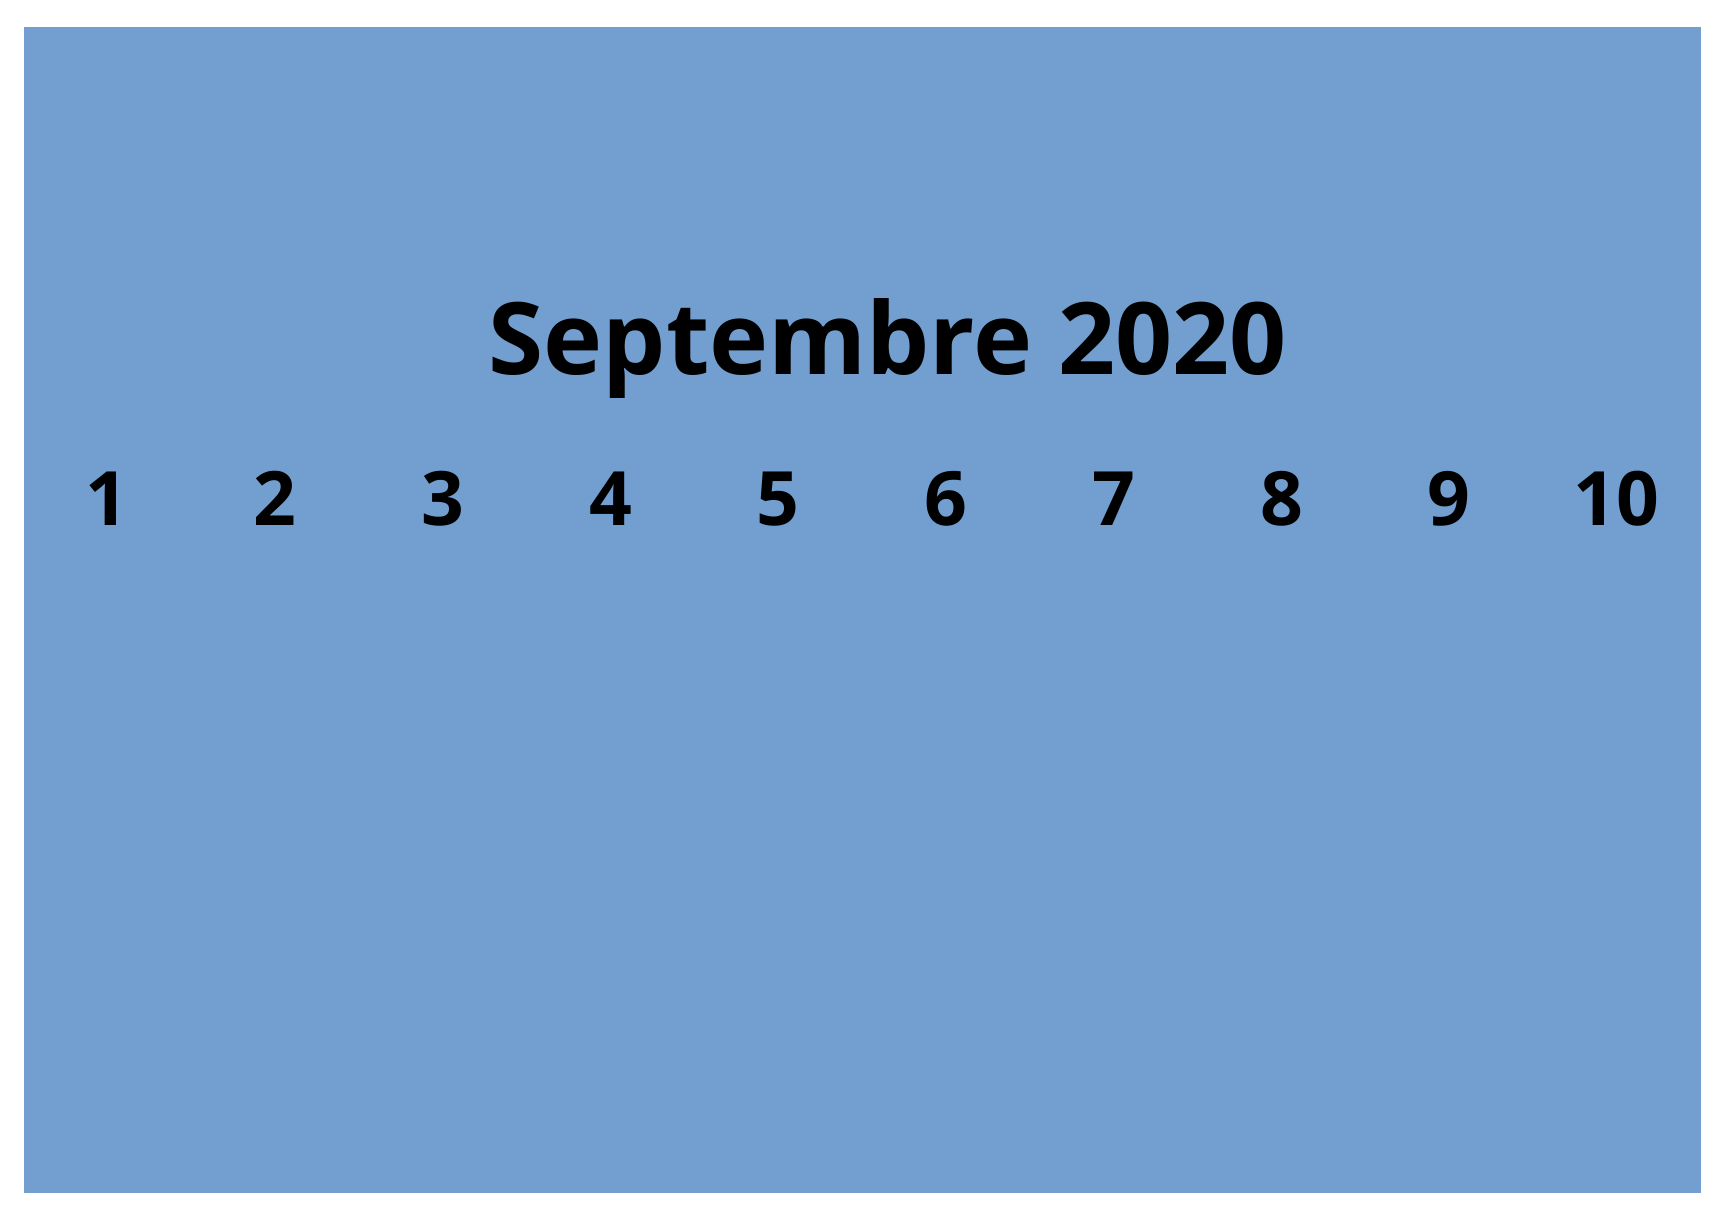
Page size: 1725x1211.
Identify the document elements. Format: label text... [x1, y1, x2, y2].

table_cell [694, 603, 862, 780]
table_cell 3 [359, 438, 527, 603]
table_cell [1198, 603, 1365, 780]
table_cell [191, 780, 359, 1193]
table_cell [1365, 603, 1533, 780]
table_cell 2 [191, 438, 359, 603]
table_cell [1365, 780, 1533, 1193]
table_cell [862, 780, 1030, 1193]
table_cell [191, 603, 359, 780]
table_cell [1533, 603, 1701, 780]
table_cell [527, 603, 694, 780]
table_cell [359, 603, 527, 780]
table_cell [862, 603, 1030, 780]
table_cell [1198, 780, 1365, 1193]
table_cell 9 [1365, 438, 1533, 603]
table_cell Septembre 2020 [24, 260, 1701, 438]
table_header [24, 27, 1701, 260]
table_cell [527, 780, 694, 1193]
table_cell [694, 780, 862, 1193]
table_cell 1 [24, 438, 191, 603]
table_cell 4 [527, 438, 694, 603]
table_cell 8 [1198, 438, 1365, 603]
table_cell 7 [1030, 438, 1198, 603]
table_cell 6 [862, 438, 1030, 603]
table_cell [1030, 603, 1198, 780]
table_cell [359, 780, 527, 1193]
table_cell [24, 780, 191, 1193]
table_cell 10 [1533, 438, 1701, 603]
table_cell [1533, 780, 1701, 1193]
table_cell [24, 603, 191, 780]
table_cell 5 [694, 438, 862, 603]
table_cell [1030, 780, 1198, 1193]
